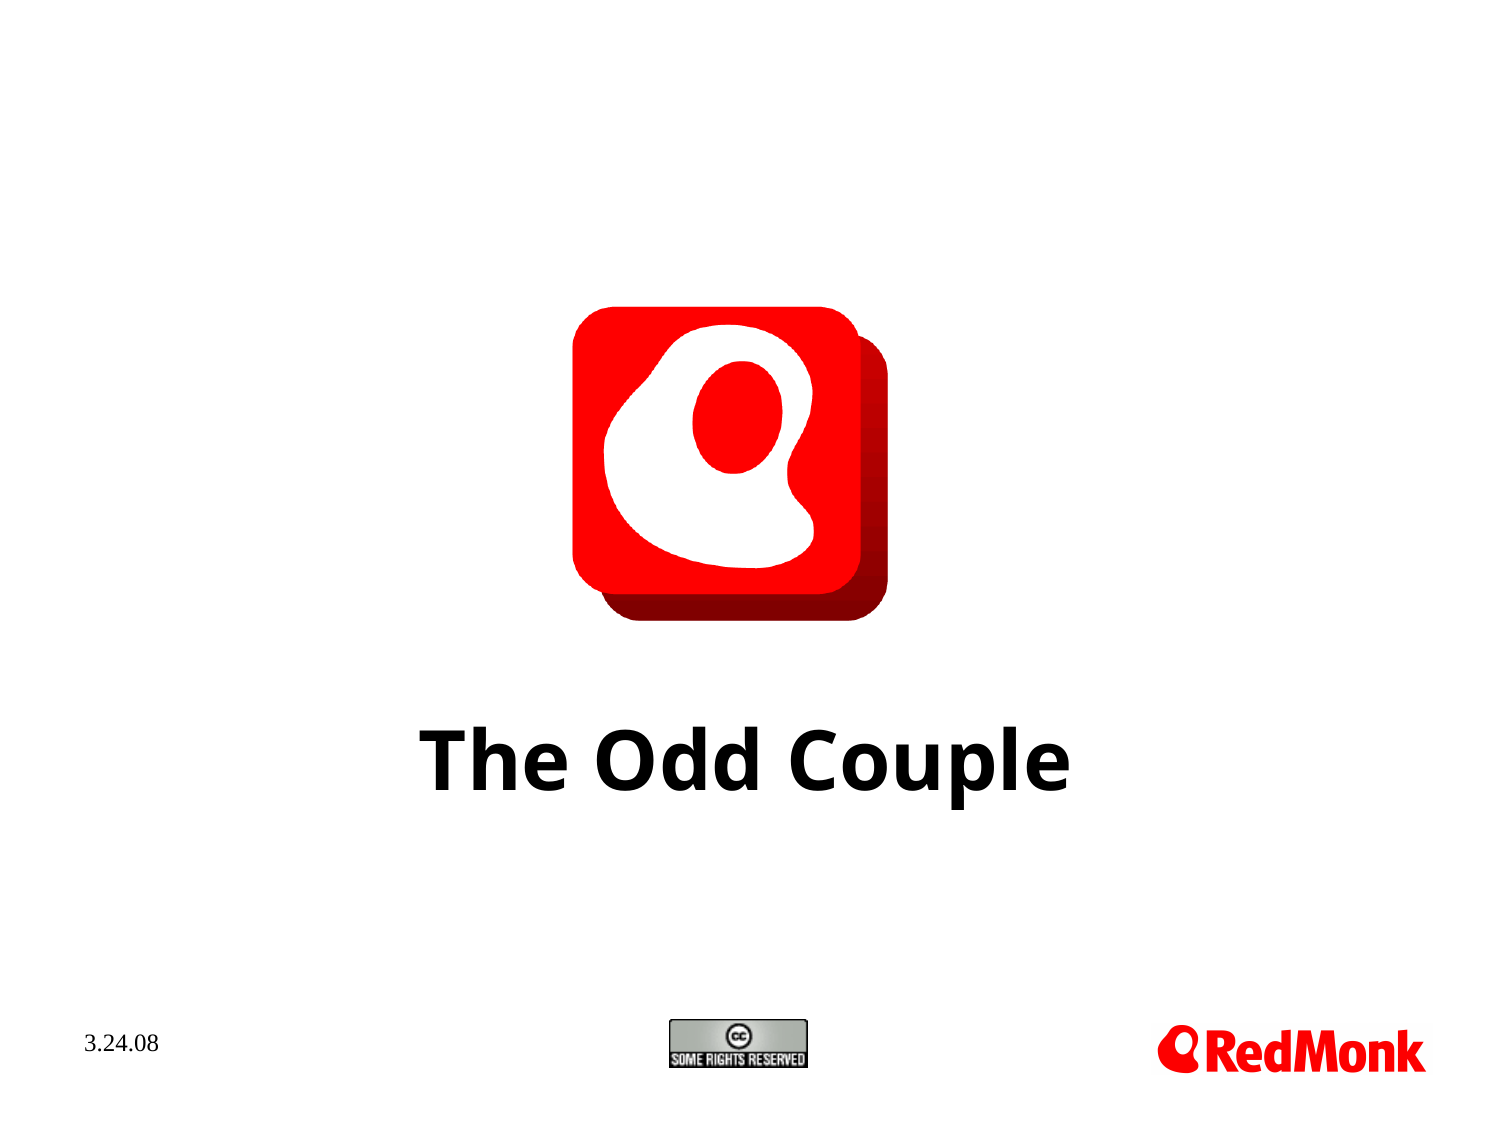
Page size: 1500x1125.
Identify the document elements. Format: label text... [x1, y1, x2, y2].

picture [560, 290, 902, 642]
text_box 3.24.08 [69, 1023, 257, 1075]
subtitle The Odd Couple [177, 698, 1315, 1125]
picture [1315, 1023, 1433, 1075]
